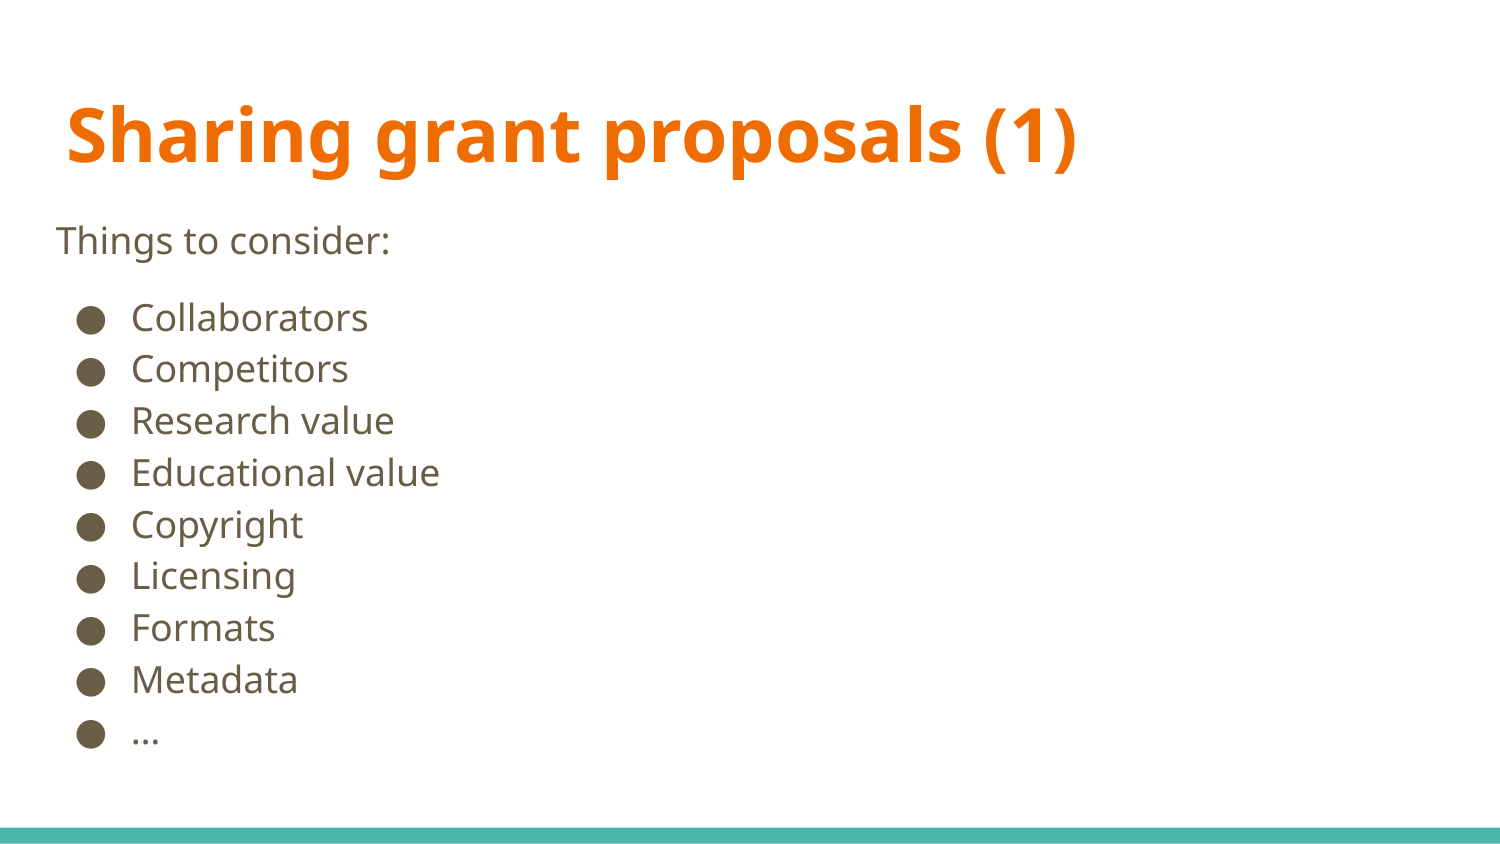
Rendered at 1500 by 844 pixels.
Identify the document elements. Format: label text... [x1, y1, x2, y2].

list Things to consider: Collaborators Competitors Research value Educational value Copyright Licensing Formats Metadata … [40, 195, 1500, 768]
title Sharing grant proposals (1) [51, 72, 1449, 195]
